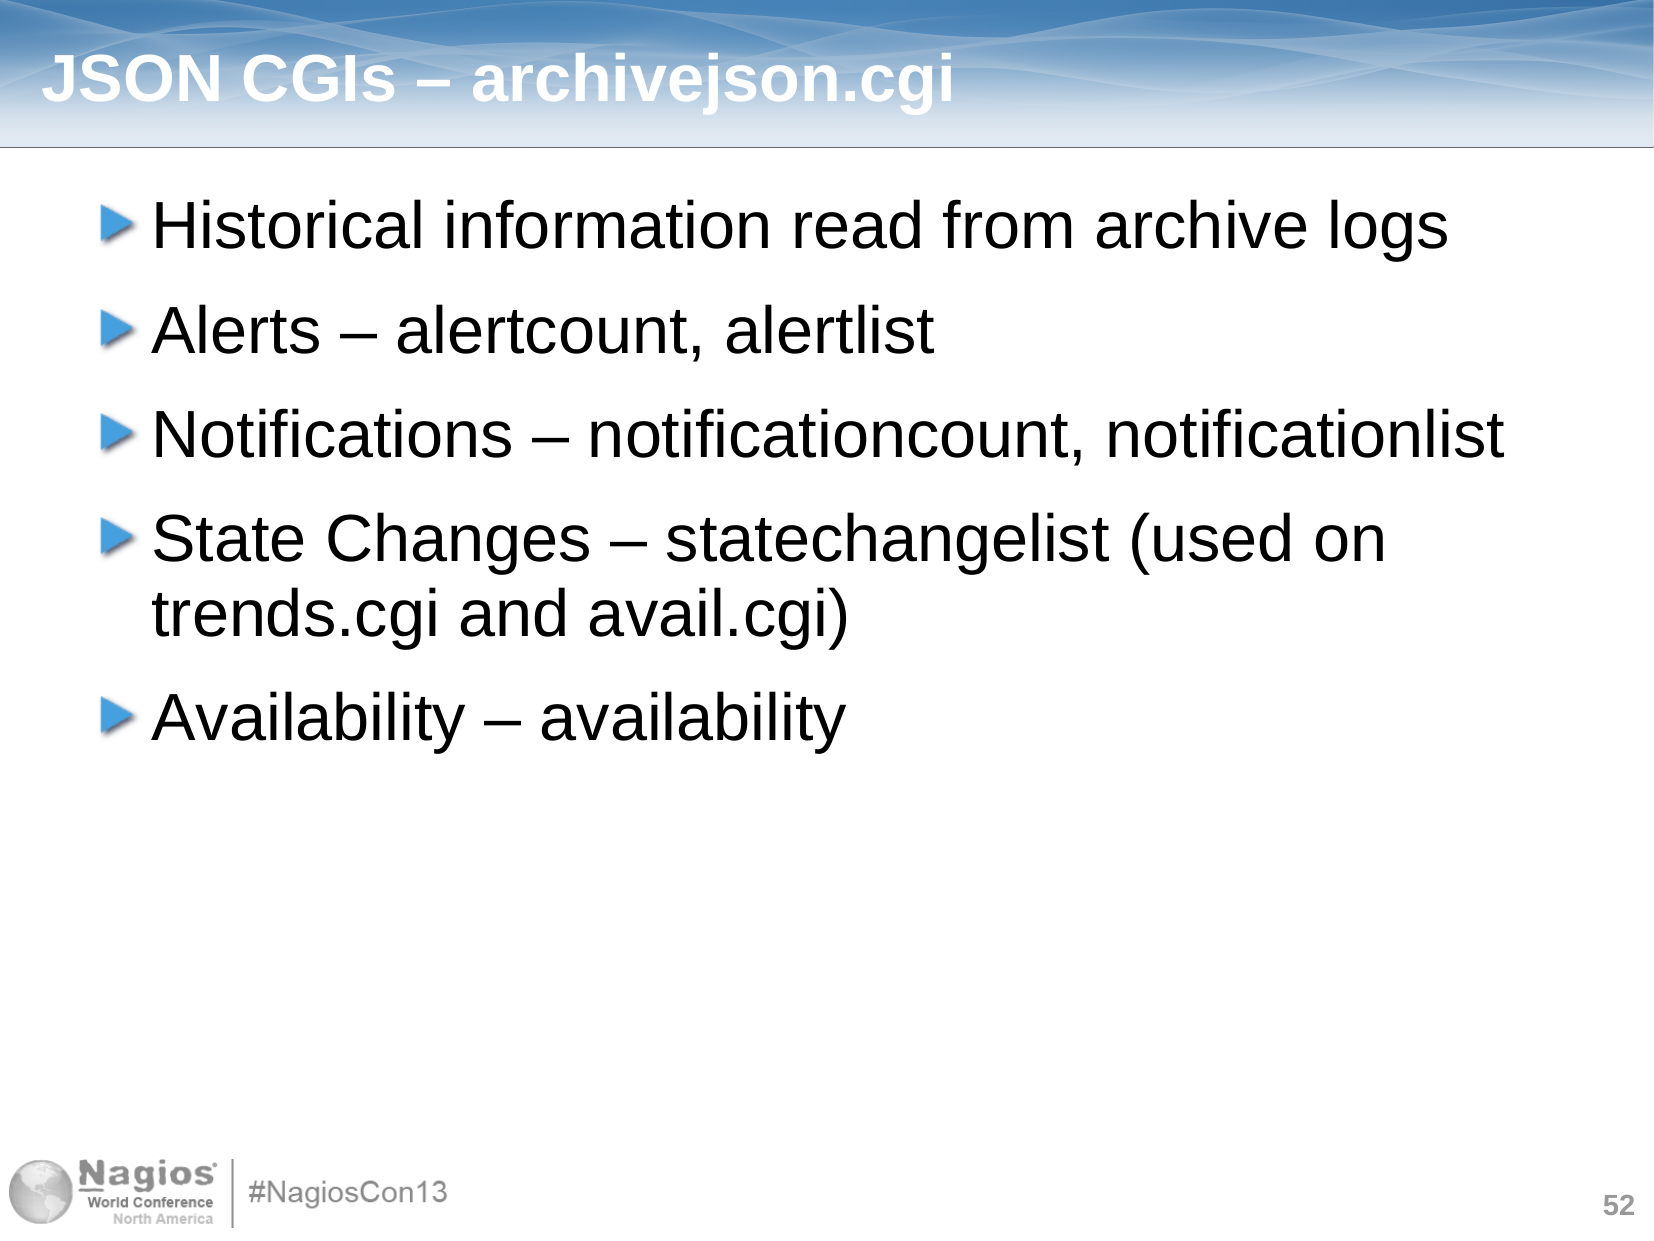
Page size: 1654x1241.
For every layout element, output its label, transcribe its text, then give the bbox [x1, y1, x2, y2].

list Historical information read from archive logs Alerts – alertcount, alertlist Notifications – notificationcount, notificationlist State Changes – statechangelist (used on trends.cgi and avail.cgi) Availability – availability [80, 188, 1569, 1007]
picture [9, 1159, 453, 1228]
picture [0, 0, 1654, 147]
title JSON CGIs – archivejson.cgi [41, 29, 1248, 127]
